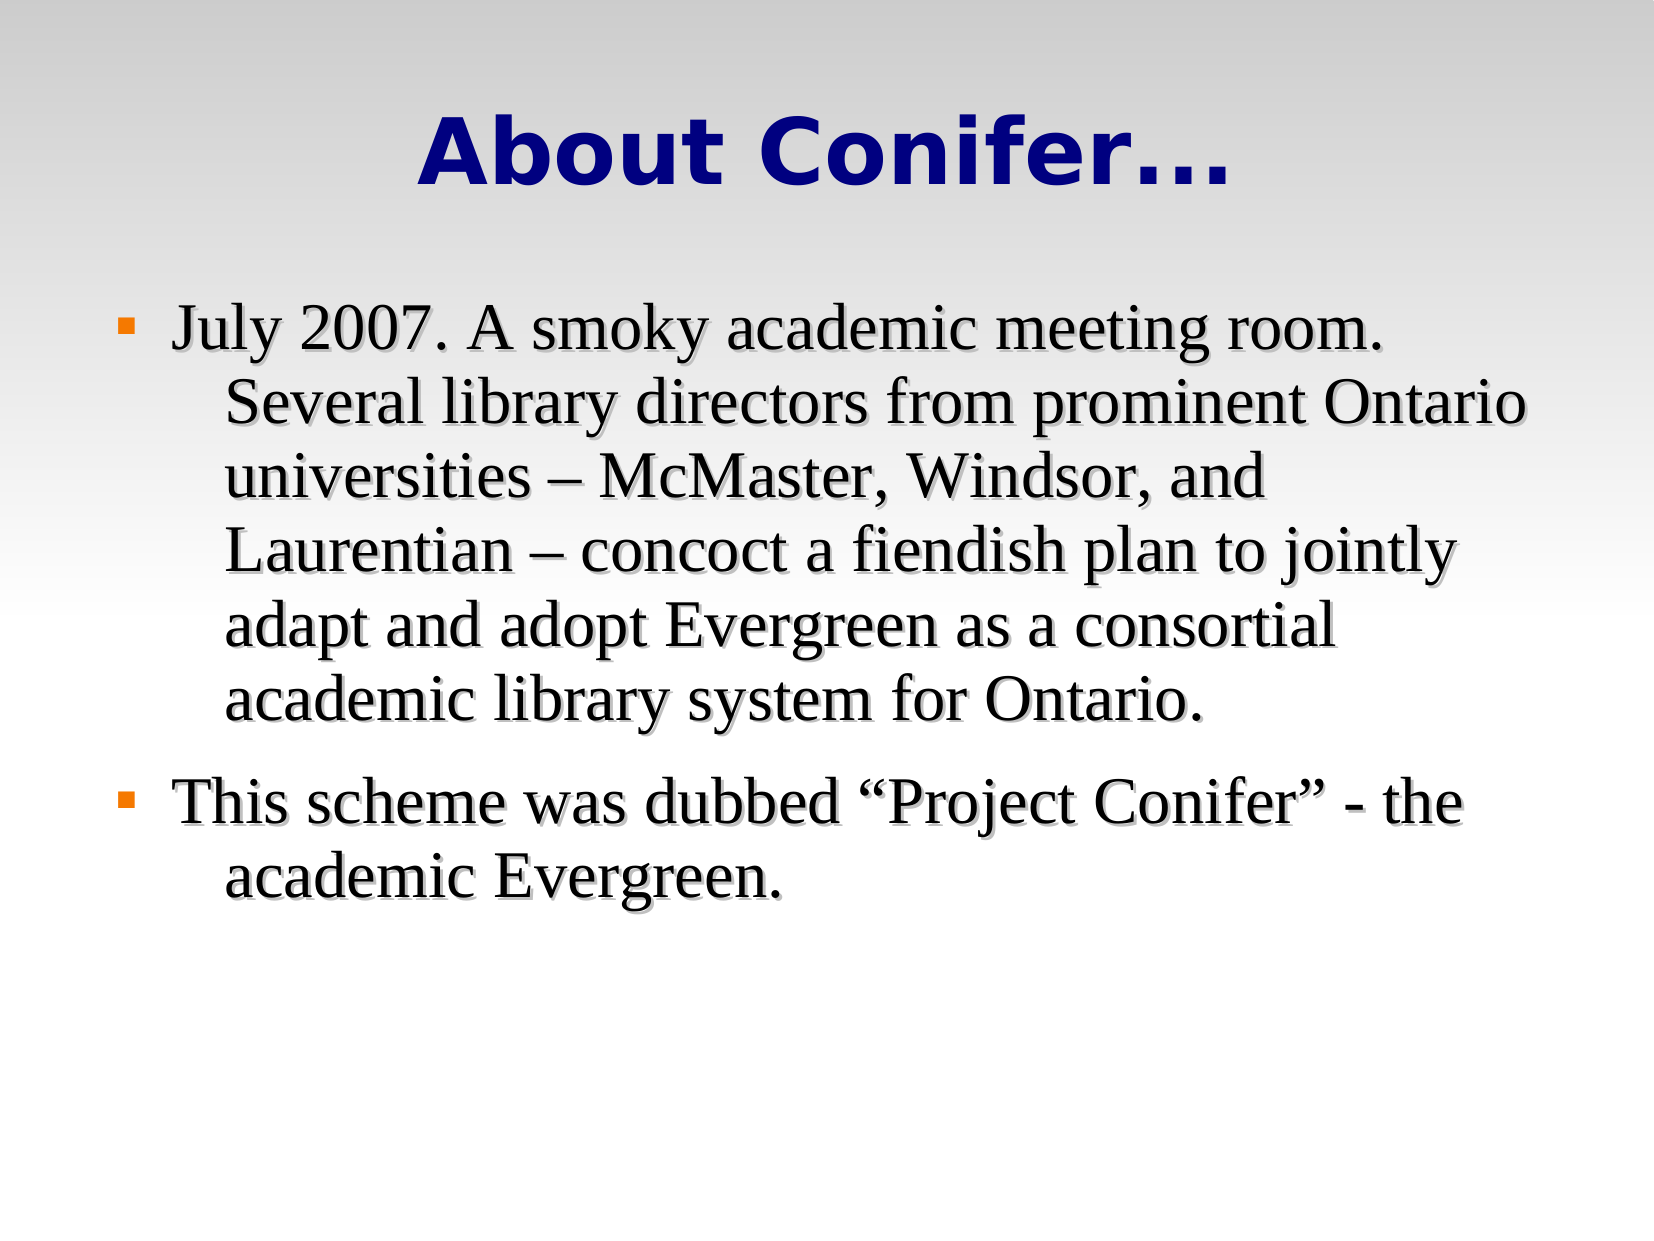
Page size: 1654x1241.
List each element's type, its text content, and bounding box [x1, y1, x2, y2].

title About Conifer... [82, 49, 1571, 257]
list July 2007. A smoky academic meeting room. Several library directors from prominent Ontario universities – McMaster, Windsor, and Laurentian – concoct a fiendish plan to jointly adapt and adopt Evergreen as a consortial academic library system for Ontario. This scheme was dubbed “Project Conifer” - the academic Evergreen. [82, 290, 1571, 1094]
